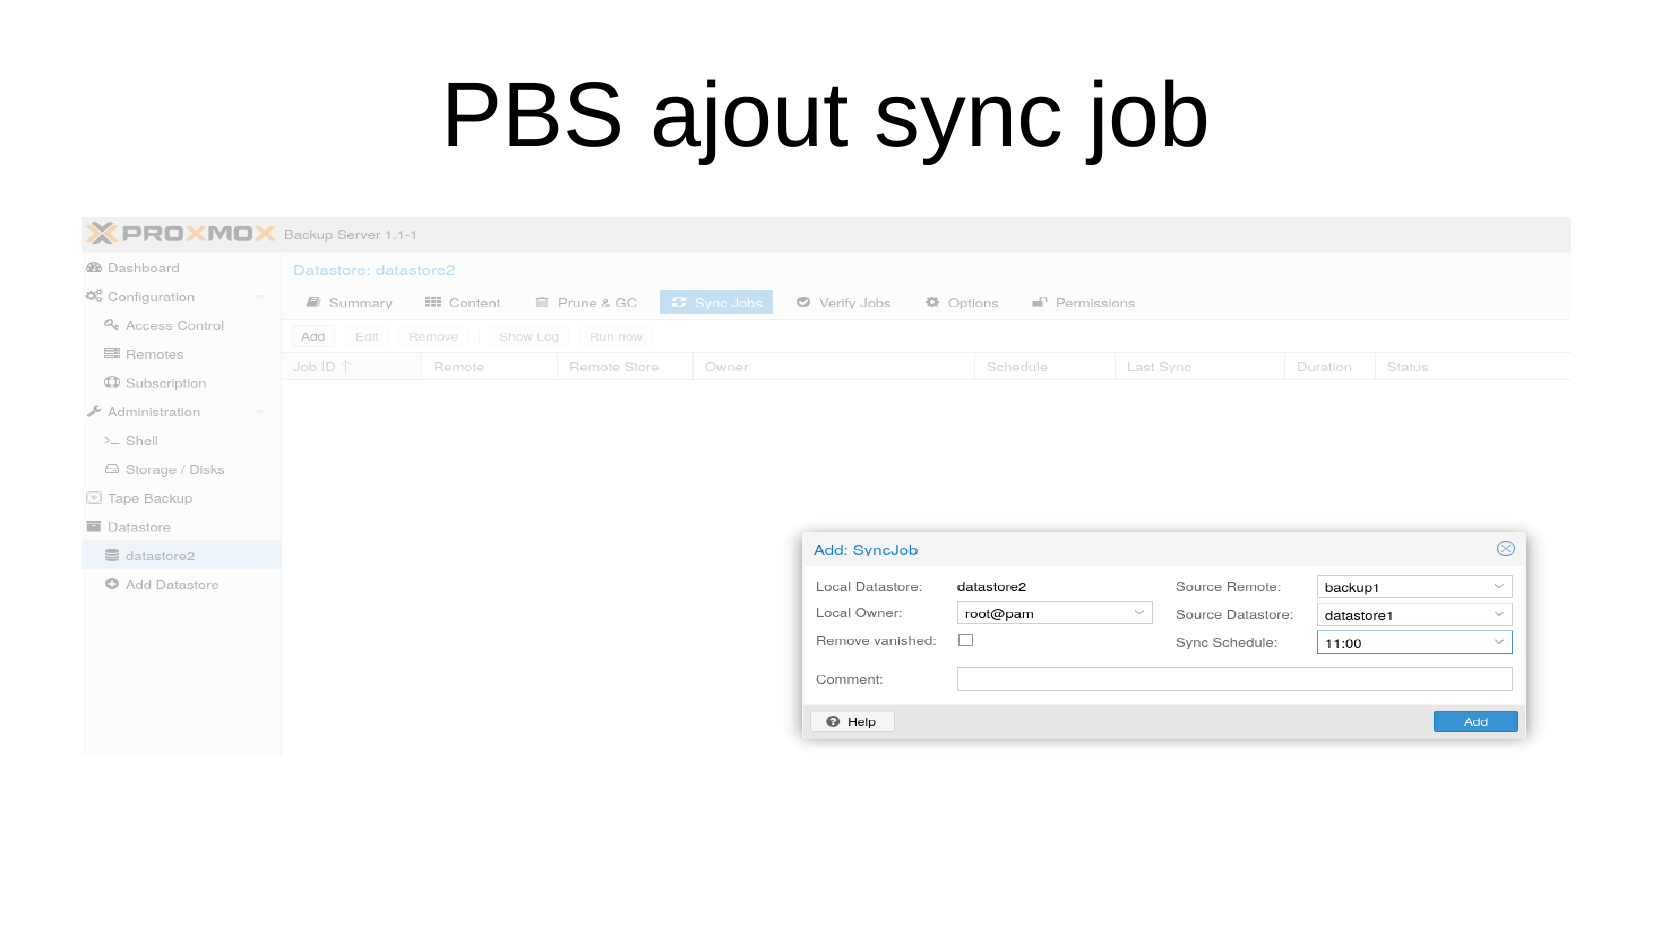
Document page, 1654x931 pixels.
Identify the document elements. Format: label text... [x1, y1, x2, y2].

picture [82, 217, 1571, 758]
title PBS ajout sync job [82, 37, 1571, 193]
